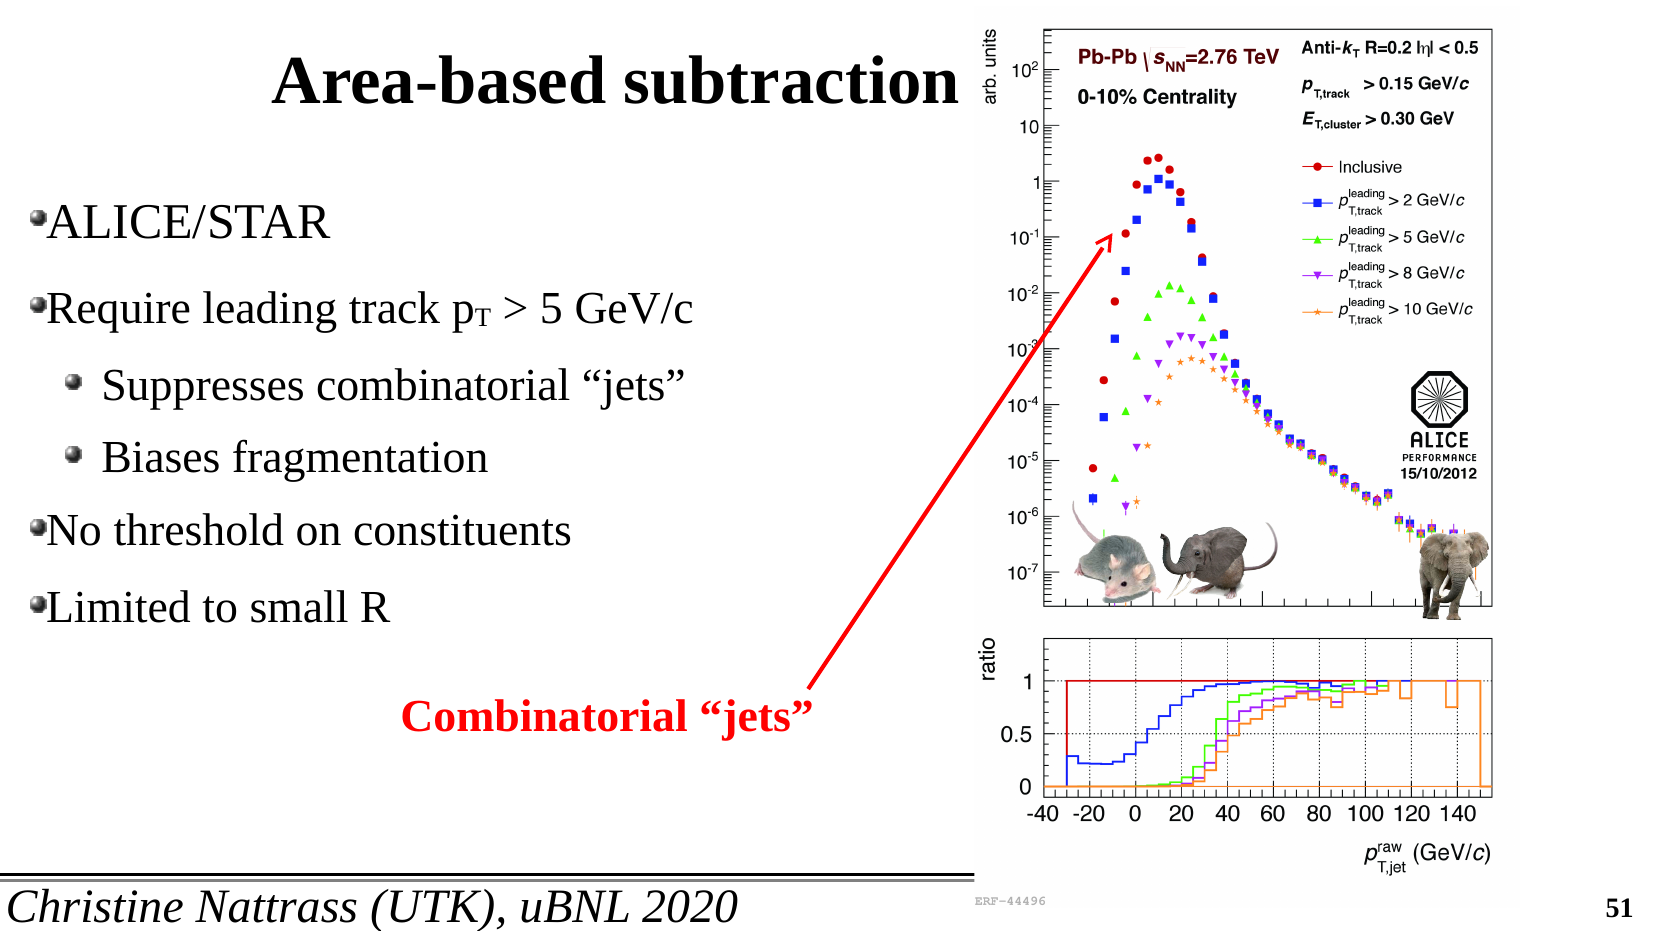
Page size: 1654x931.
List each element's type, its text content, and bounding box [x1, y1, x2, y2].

text_box Combinatorial “jets” [777, 678, 833, 748]
list ALICE/STAR Require leading track pT > 5 GeV/c Suppresses combinatorial “jets” Biases fragmentation No threshold on constituents Limited to small R [15, 180, 777, 862]
picture [974, 6, 1520, 908]
title Area-based subtraction [124, 14, 974, 126]
